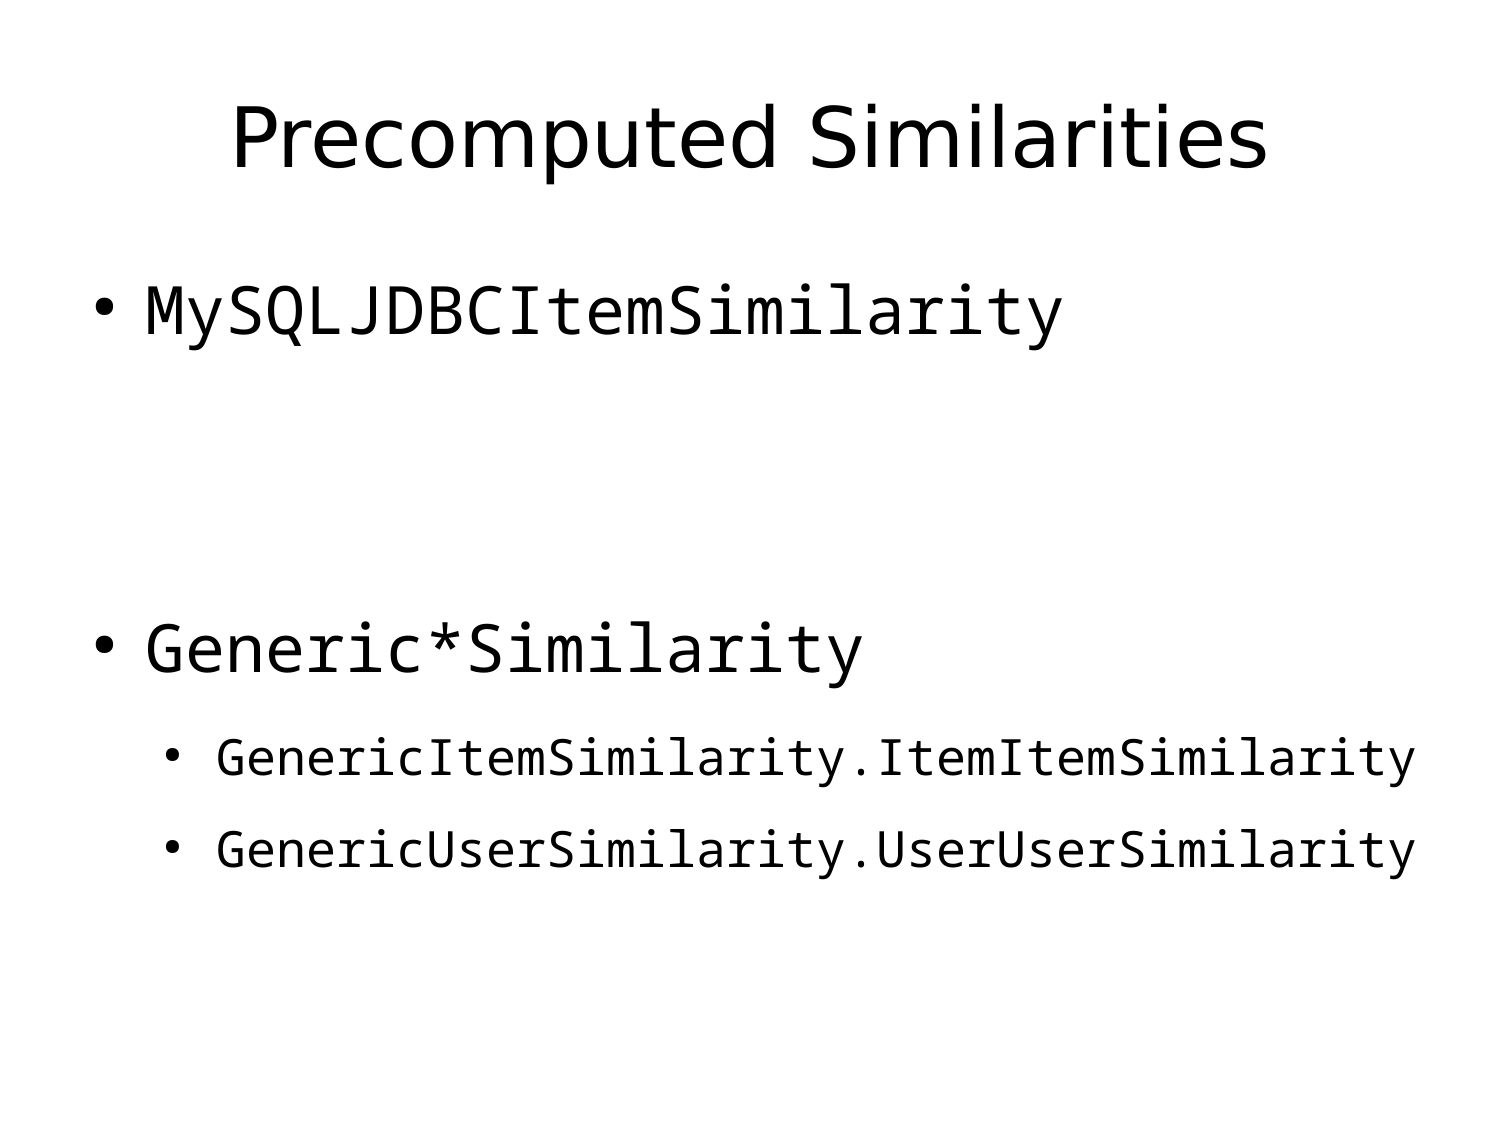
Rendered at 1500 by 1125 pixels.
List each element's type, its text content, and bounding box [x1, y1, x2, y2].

title Precomputed Similarities [75, 52, 1425, 226]
list MySQLJDBCItemSimilarity Generic*Similarity GenericItemSimilarity.ItemItemSimilarity GenericUserSimilarity.UserUserSimilarity [75, 263, 1425, 1006]
